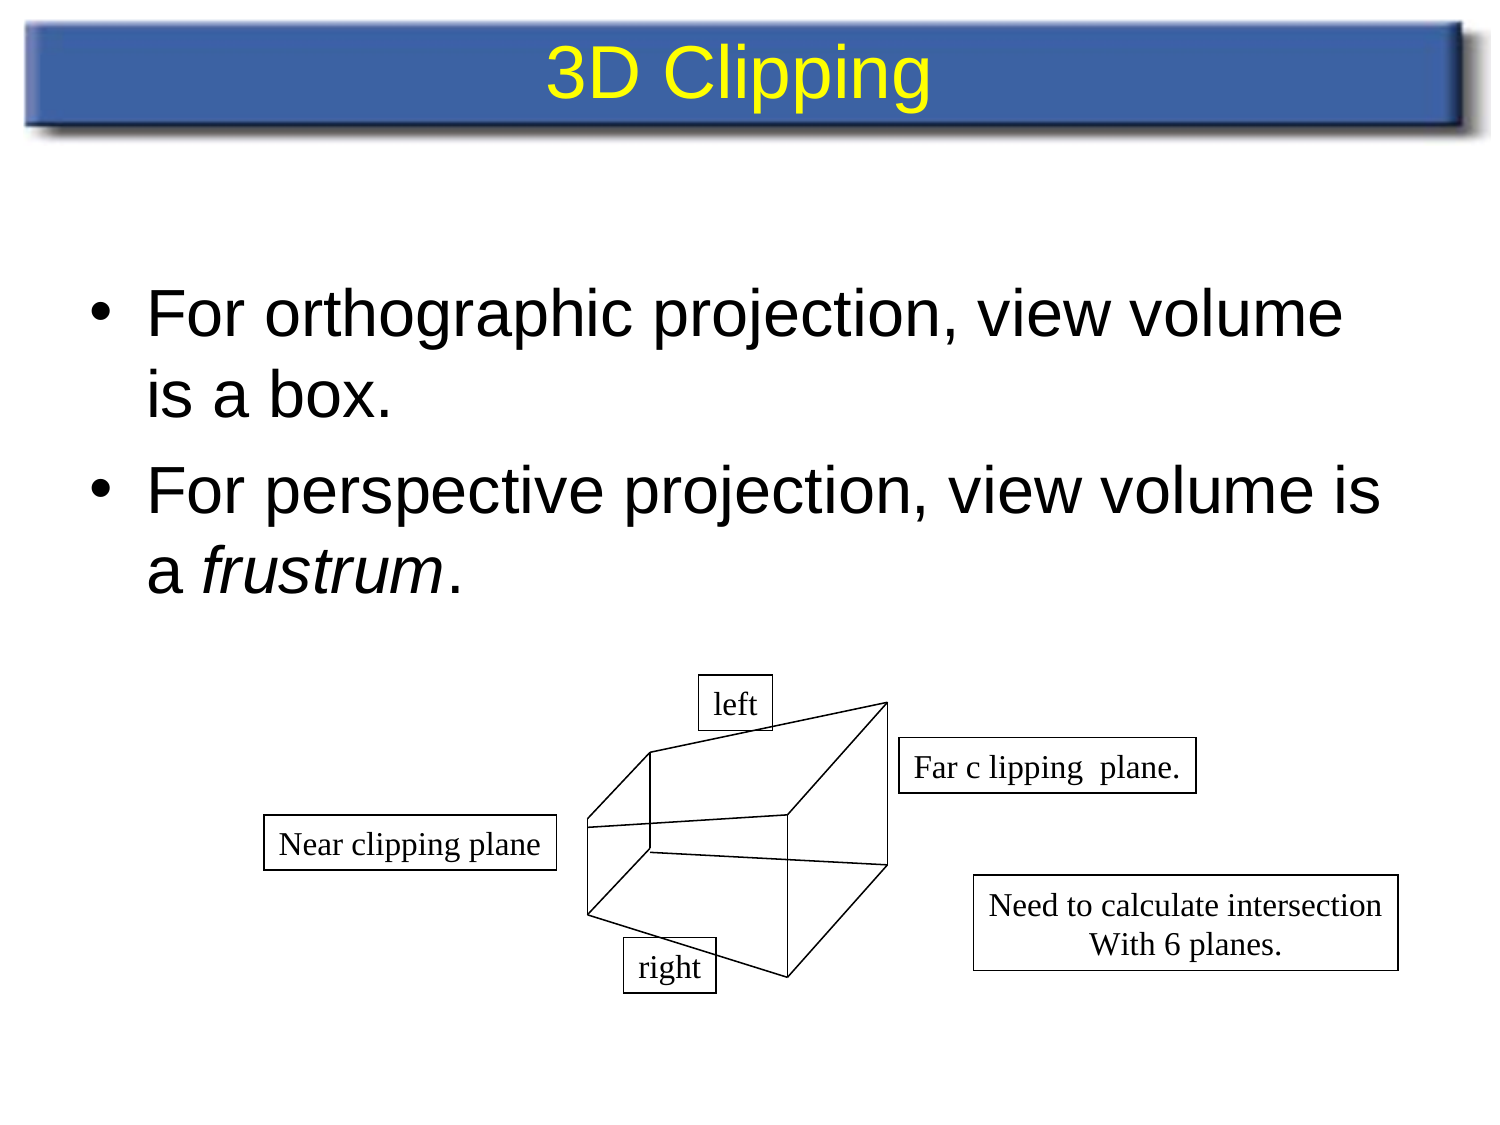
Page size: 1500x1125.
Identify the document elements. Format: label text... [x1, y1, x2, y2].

picture [23, 18, 1491, 146]
text_box left [698, 674, 773, 731]
text_box right [623, 937, 717, 993]
text_box Near clipping plane [263, 814, 557, 871]
text_box Far c lipping plane. [898, 737, 1196, 793]
title 3D Clipping [64, 0, 1415, 138]
list For orthographic projection, view volume is a box. For perspective projection, view volume is a frustrum. [75, 262, 1426, 1006]
text_box Need to calculate intersection With 6 planes. [973, 874, 1399, 971]
